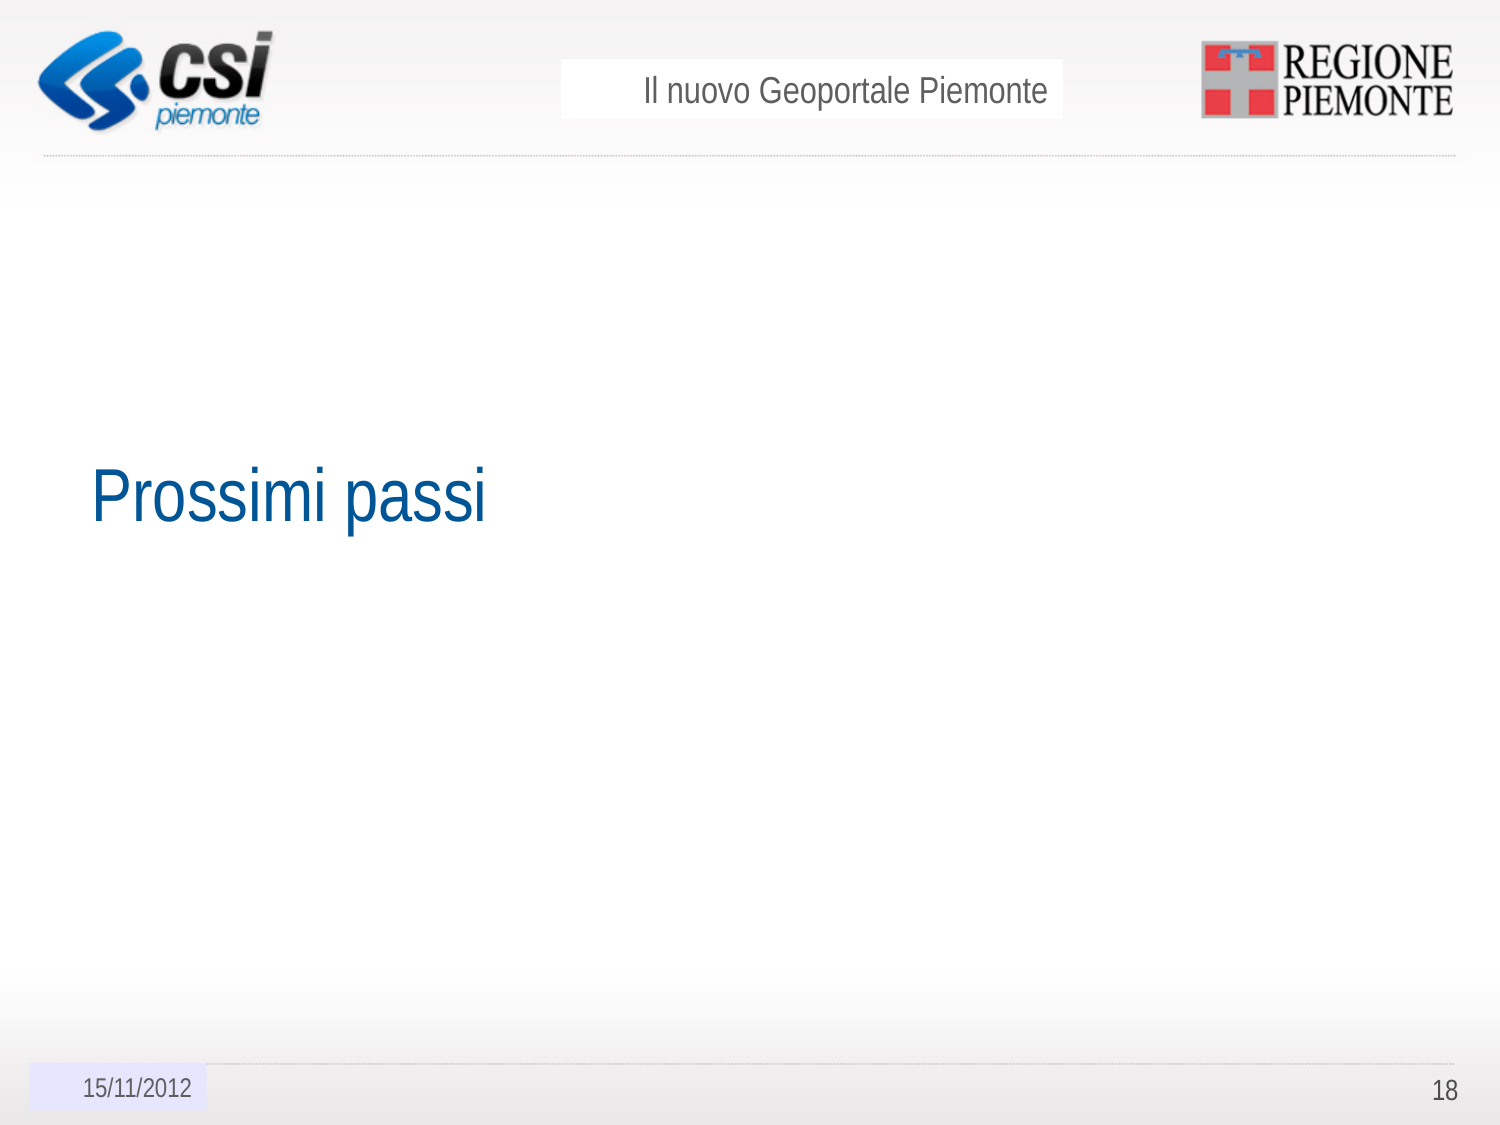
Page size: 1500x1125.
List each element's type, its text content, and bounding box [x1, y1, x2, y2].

text_box 15/11/2012 [29, 1062, 207, 1111]
picture [0, 0, 1500, 1125]
text_box Il nuovo Geoportale Piemonte [561, 59, 1063, 119]
title Prossimi passi [76, 438, 1477, 650]
